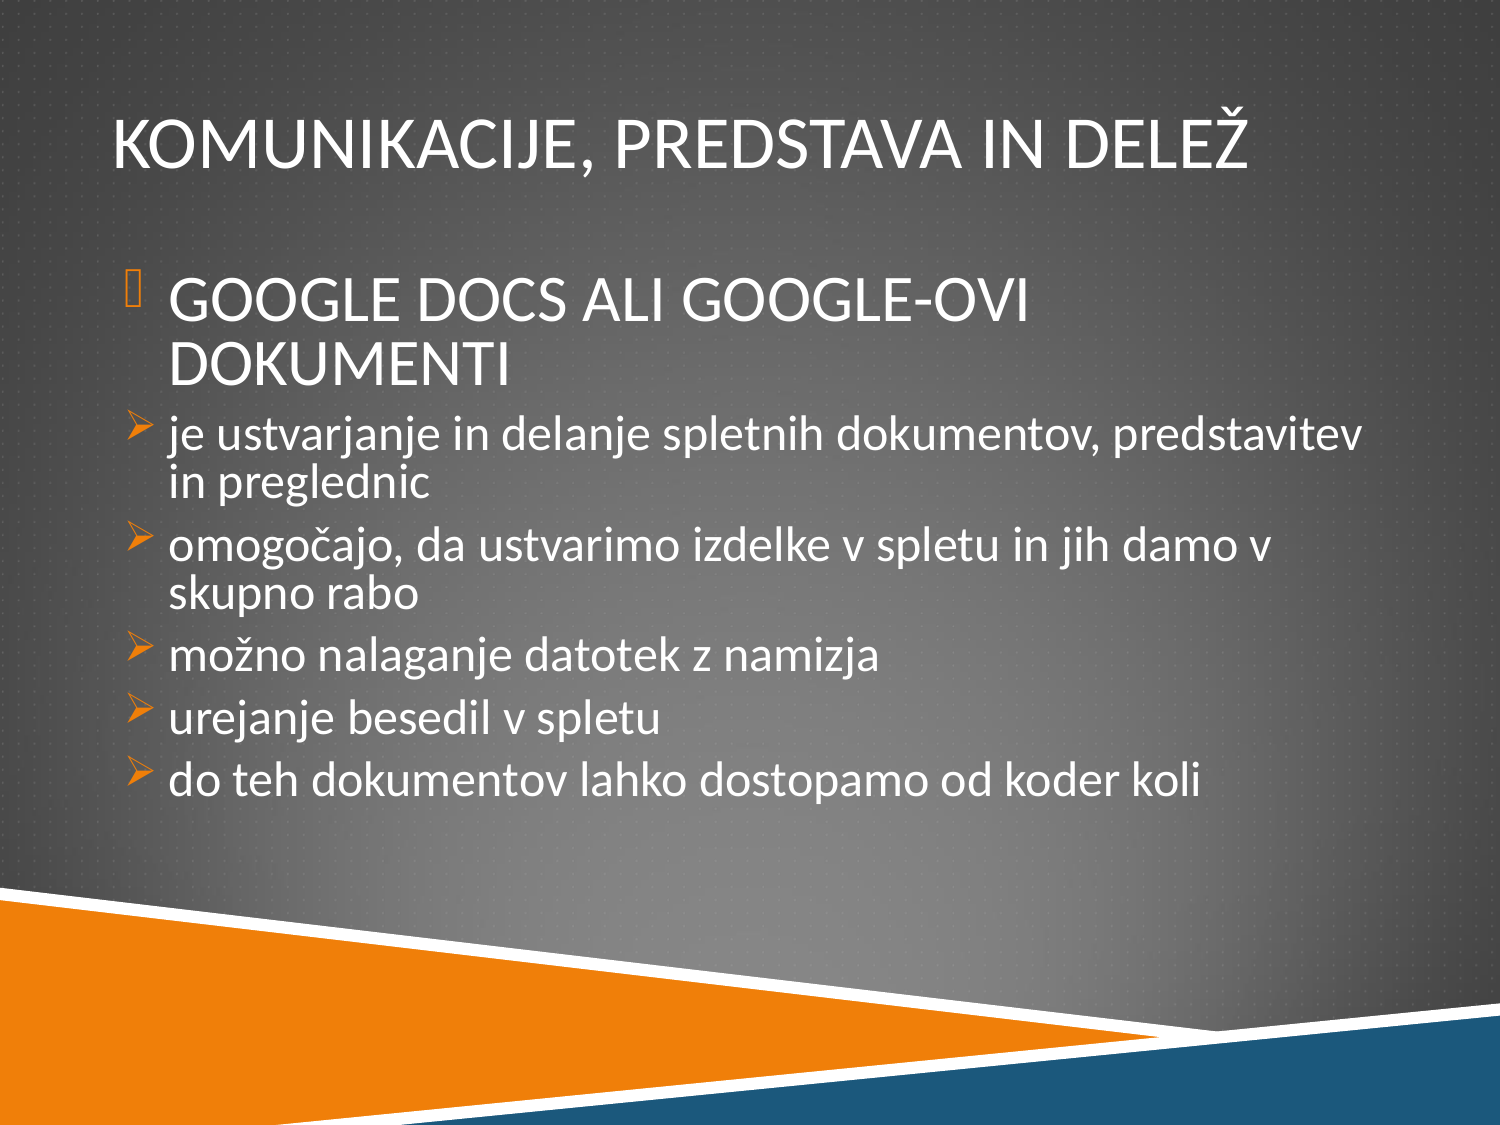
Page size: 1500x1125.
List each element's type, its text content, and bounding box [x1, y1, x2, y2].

list GOOGLE DOCS ALI GOOGLE-OVI DOKUMENTI je ustvarjanje in delanje spletnih dokumentov, predstavitev in preglednic omogočajo, da ustvarimo izdelke v spletu in jih damo v skupno rabo možno nalaganje datotek z namizja urejanje besedil v spletu do teh dokumentov lahko dostopamo od koder koli [112, 262, 1388, 876]
title KOMUNIKACIJE, PREDSTAVA IN DELEŽ [112, 41, 1388, 237]
picture [0, 0, 1500, 1031]
